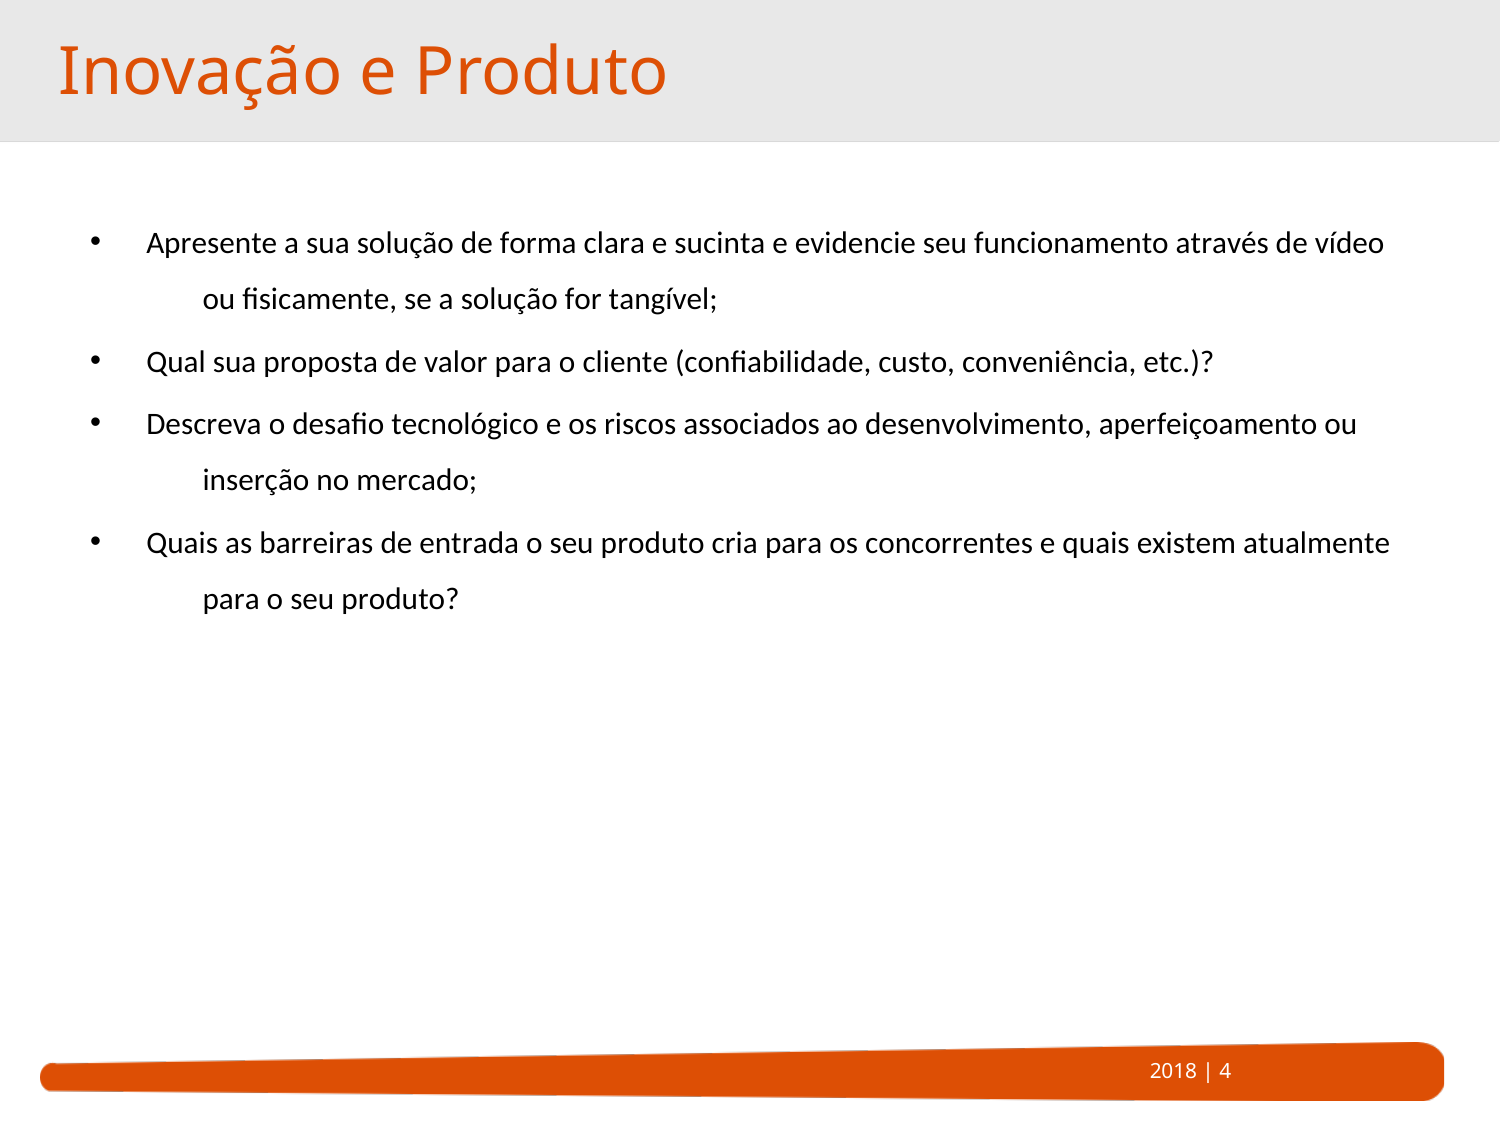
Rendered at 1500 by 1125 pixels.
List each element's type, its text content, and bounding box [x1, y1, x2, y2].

text_box Apresente a sua solução de forma clara e sucinta e evidencie seu funcionamento através de vídeo ou fisicamente, se a solução for tangível; Qual sua proposta de valor para o cliente (confiabilidade, custo, conveniência, etc.)? Descreva o desafio tecnológico e os riscos associados ao desenvolvimento, aperfeiçoamento ou inserção no mercado; Quais as barreiras de entrada o seu produto cria para os concorrentes e quais existem atualmente para o seu produto? [75, 196, 1426, 1029]
text_box Inovação e Produto [58, 2, 1440, 148]
